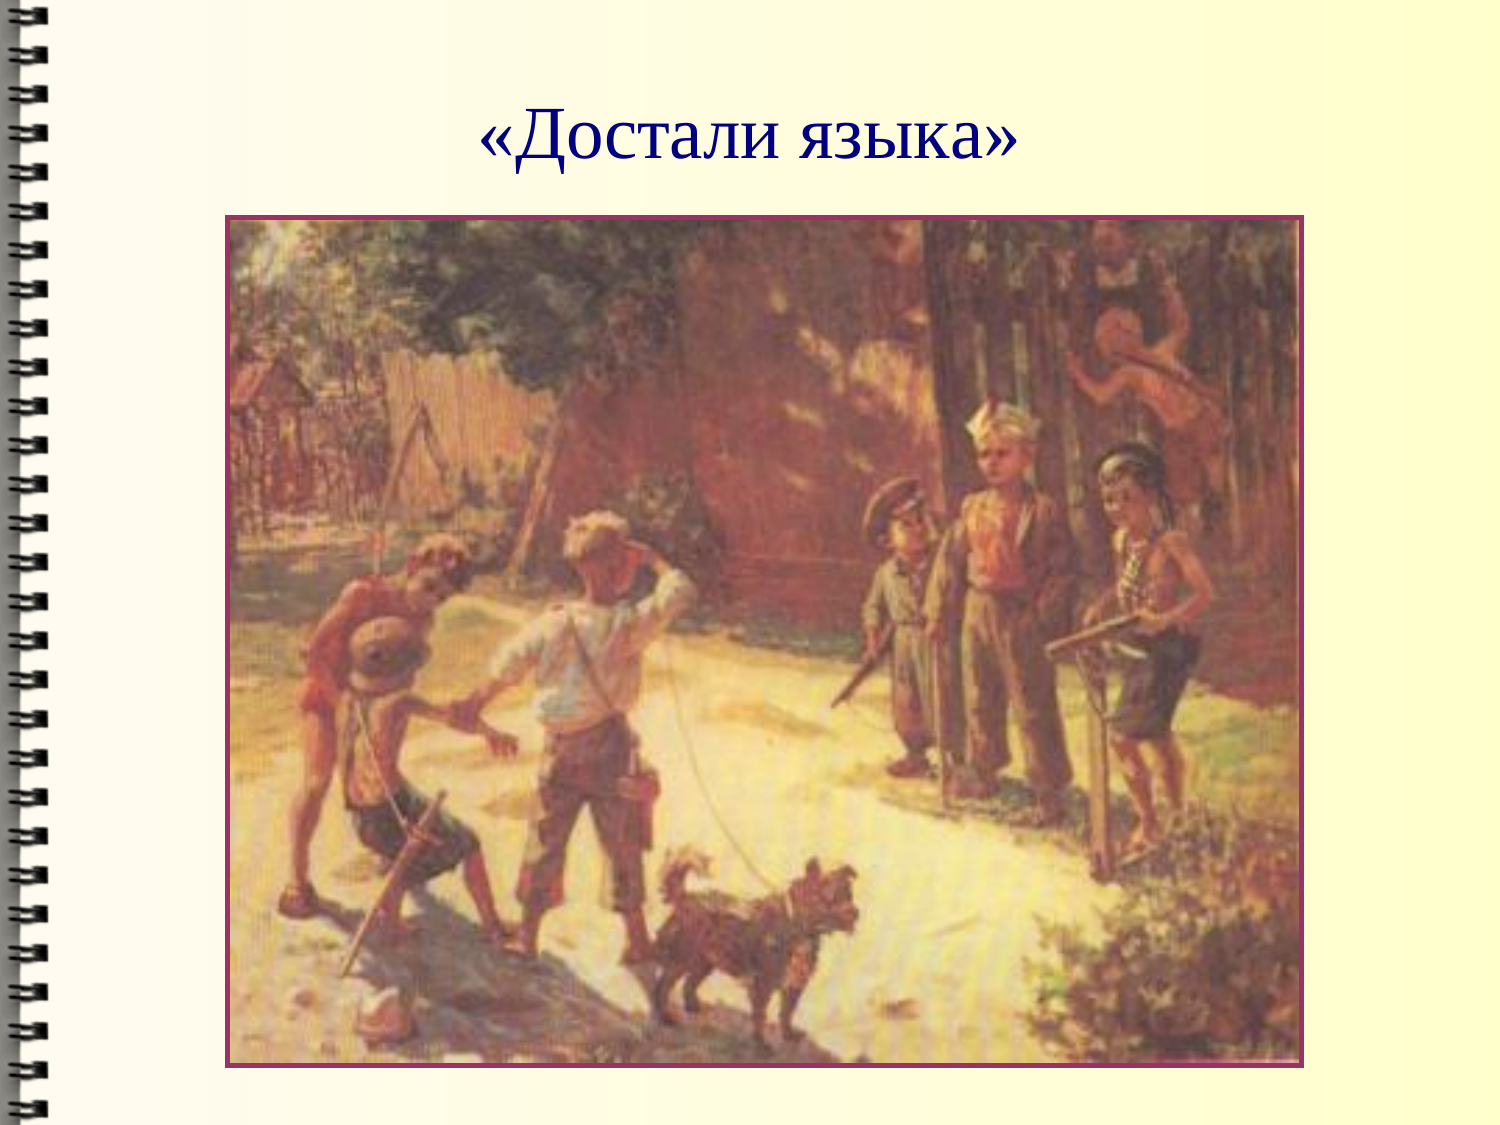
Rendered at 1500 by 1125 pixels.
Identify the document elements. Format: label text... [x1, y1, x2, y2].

picture [0, 0, 69, 1125]
title «Достали языка» [112, 29, 1388, 228]
picture [230, 220, 1300, 1063]
